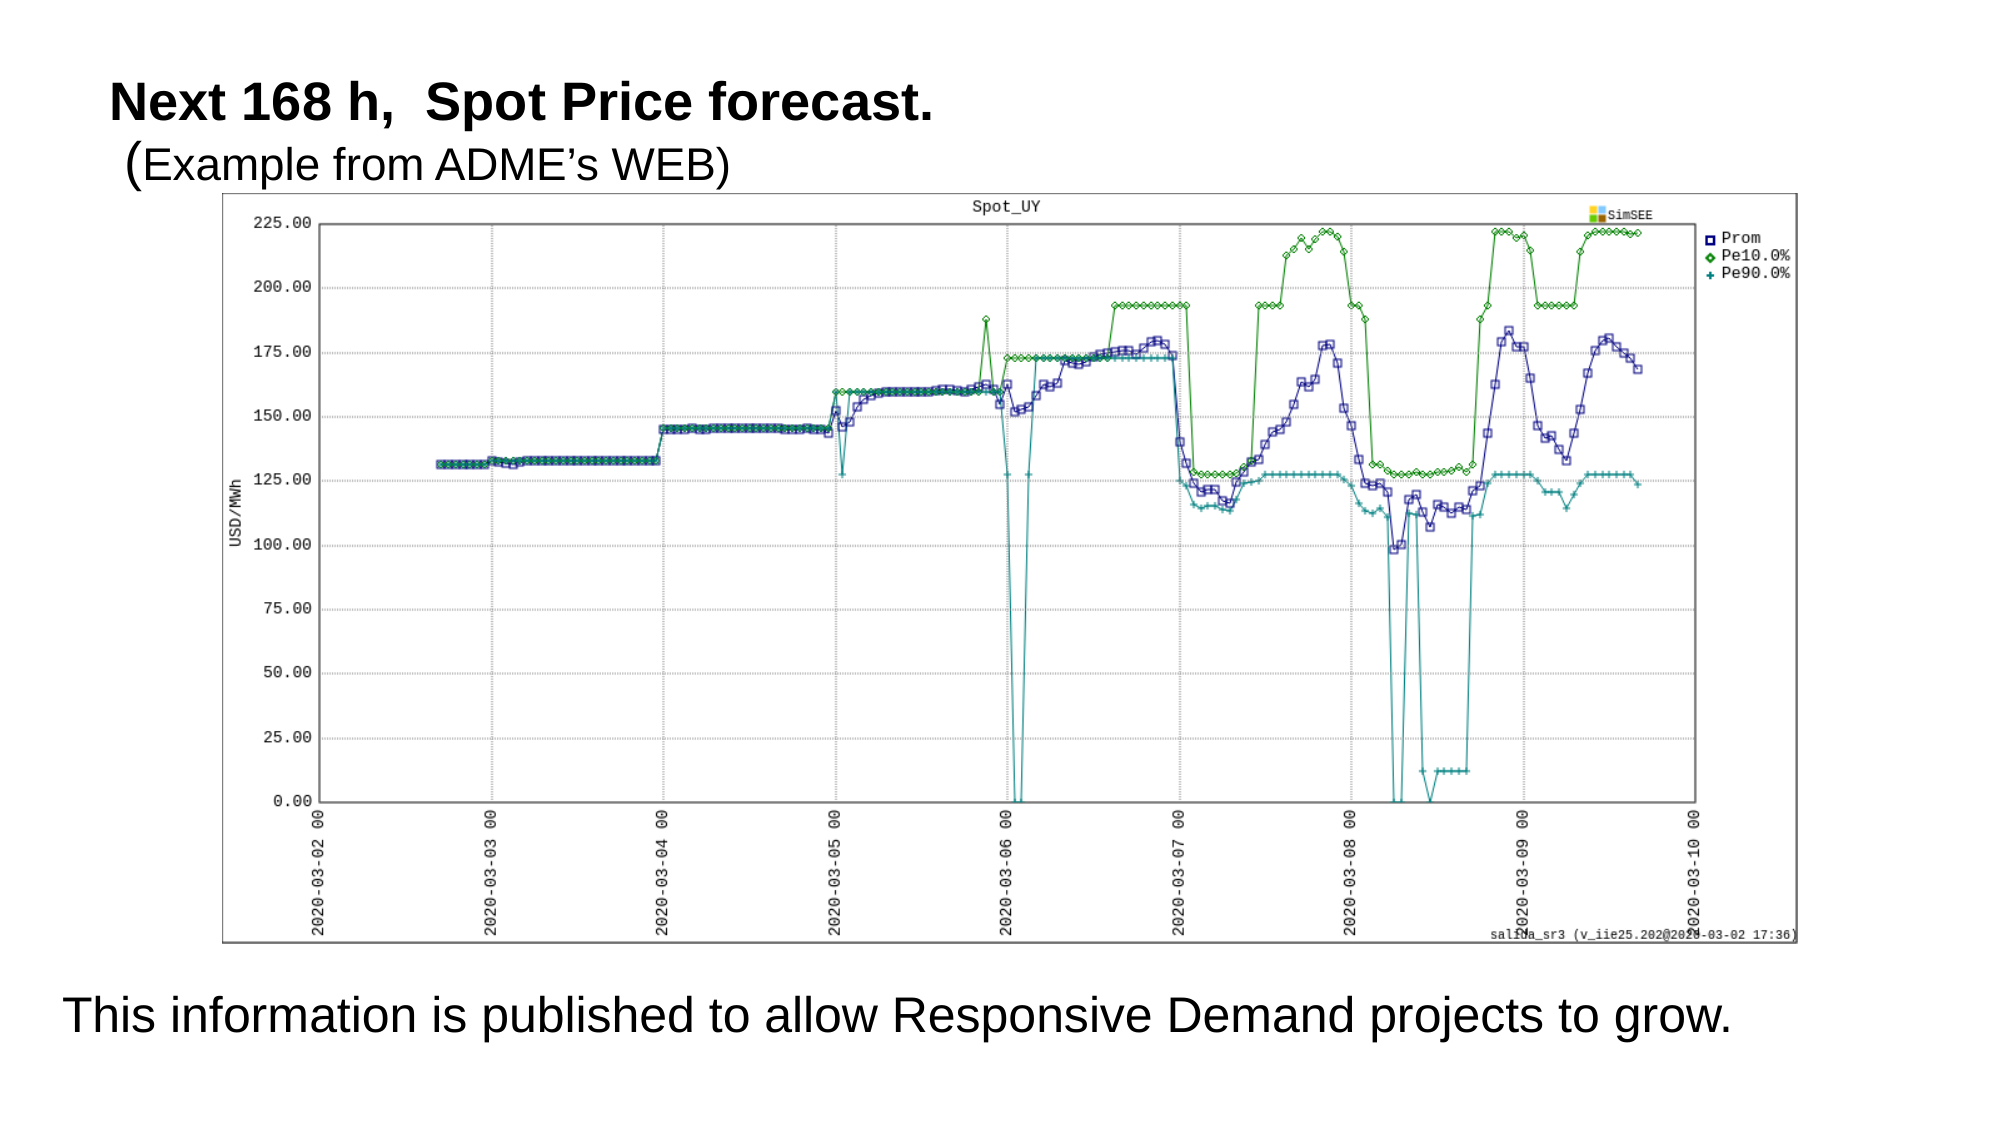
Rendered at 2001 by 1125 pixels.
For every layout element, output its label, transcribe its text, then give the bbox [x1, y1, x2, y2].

picture [222, 200, 1798, 944]
text_box Next 168 h, Spot Price forecast. (Example from ADME’s WEB) [94, 63, 1926, 200]
text_box This information is published to allow Responsive Demand projects to grow. [47, 980, 1867, 1052]
